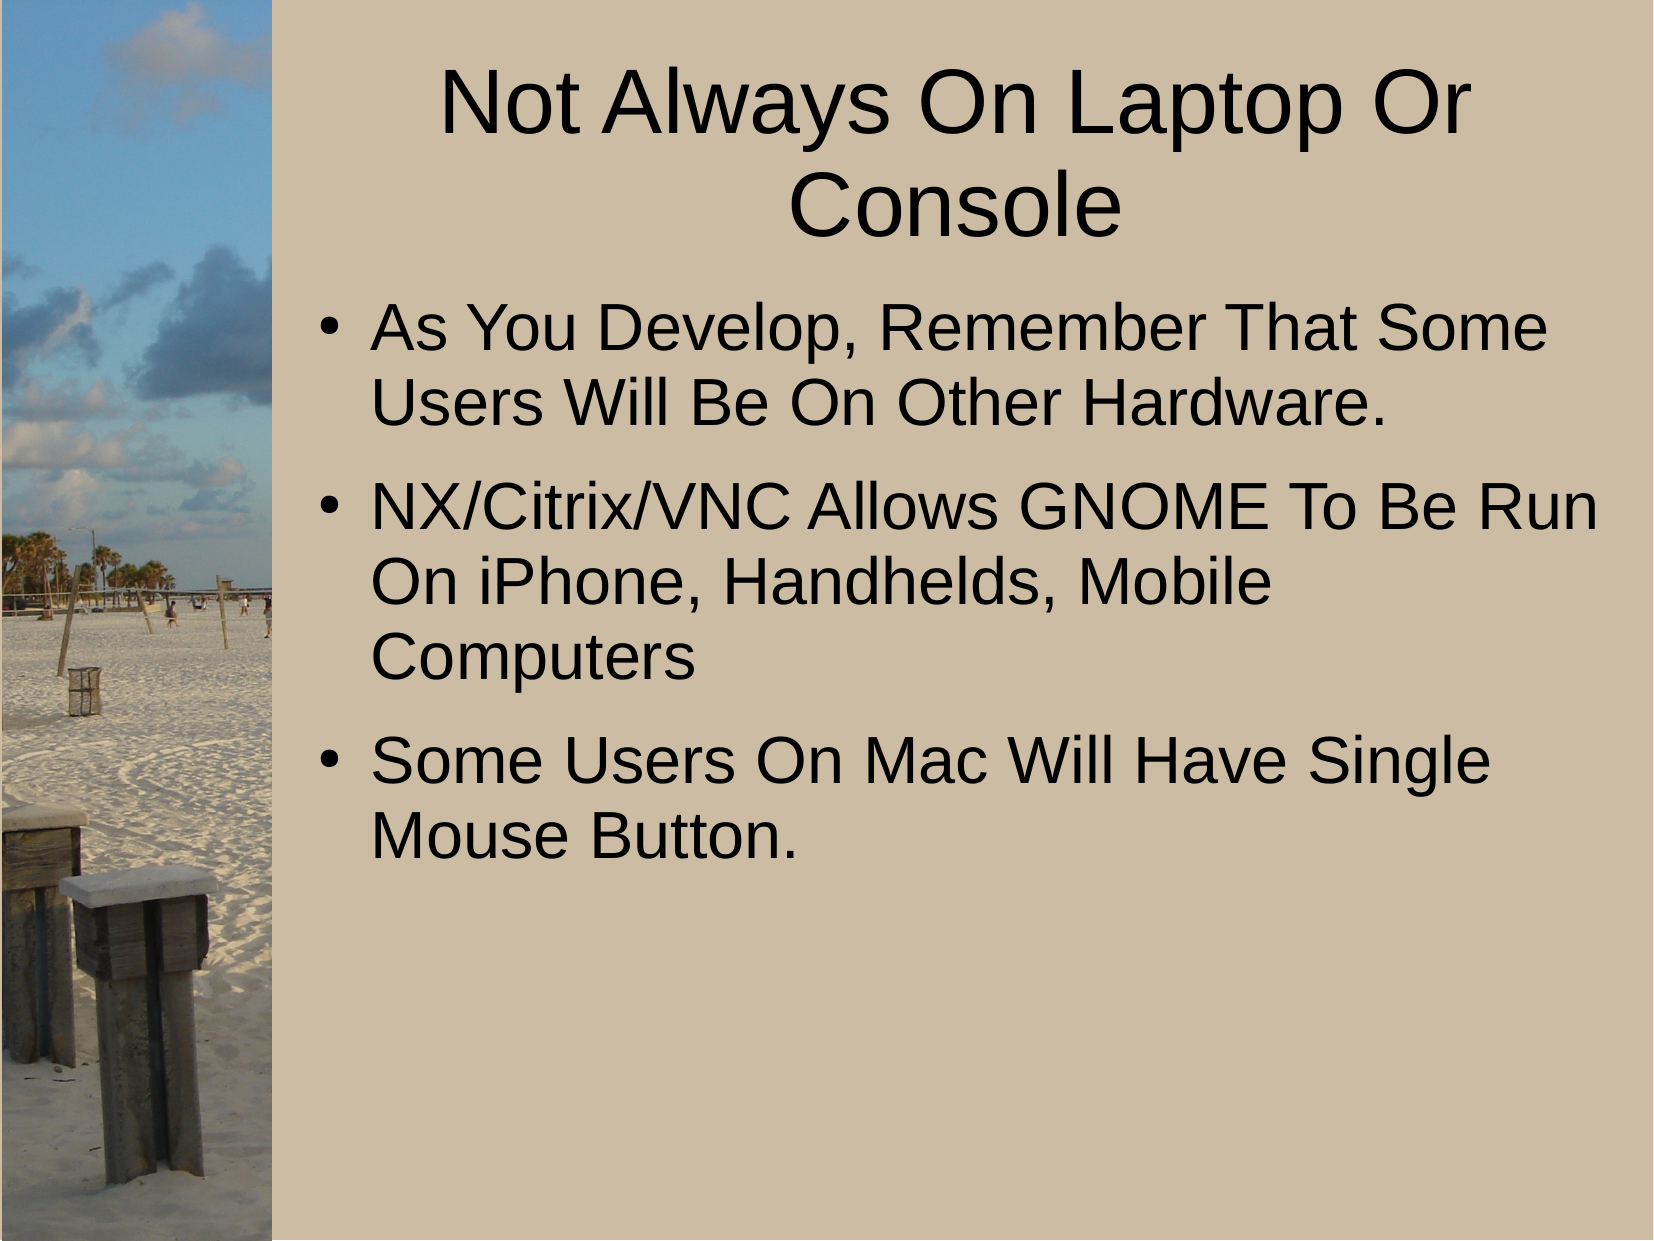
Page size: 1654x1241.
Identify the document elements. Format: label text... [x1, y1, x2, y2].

title Not Always On Laptop Or Console [300, 50, 1613, 256]
picture [2, 0, 272, 1241]
list As You Develop, Remember That Some Users Will Be On Other Hardware. NX/Citrix/VNC Allows GNOME To Be Run On iPhone, Handhelds, Mobile Computers Some Users On Mac Will Have Single Mouse Button. [300, 290, 1613, 1094]
